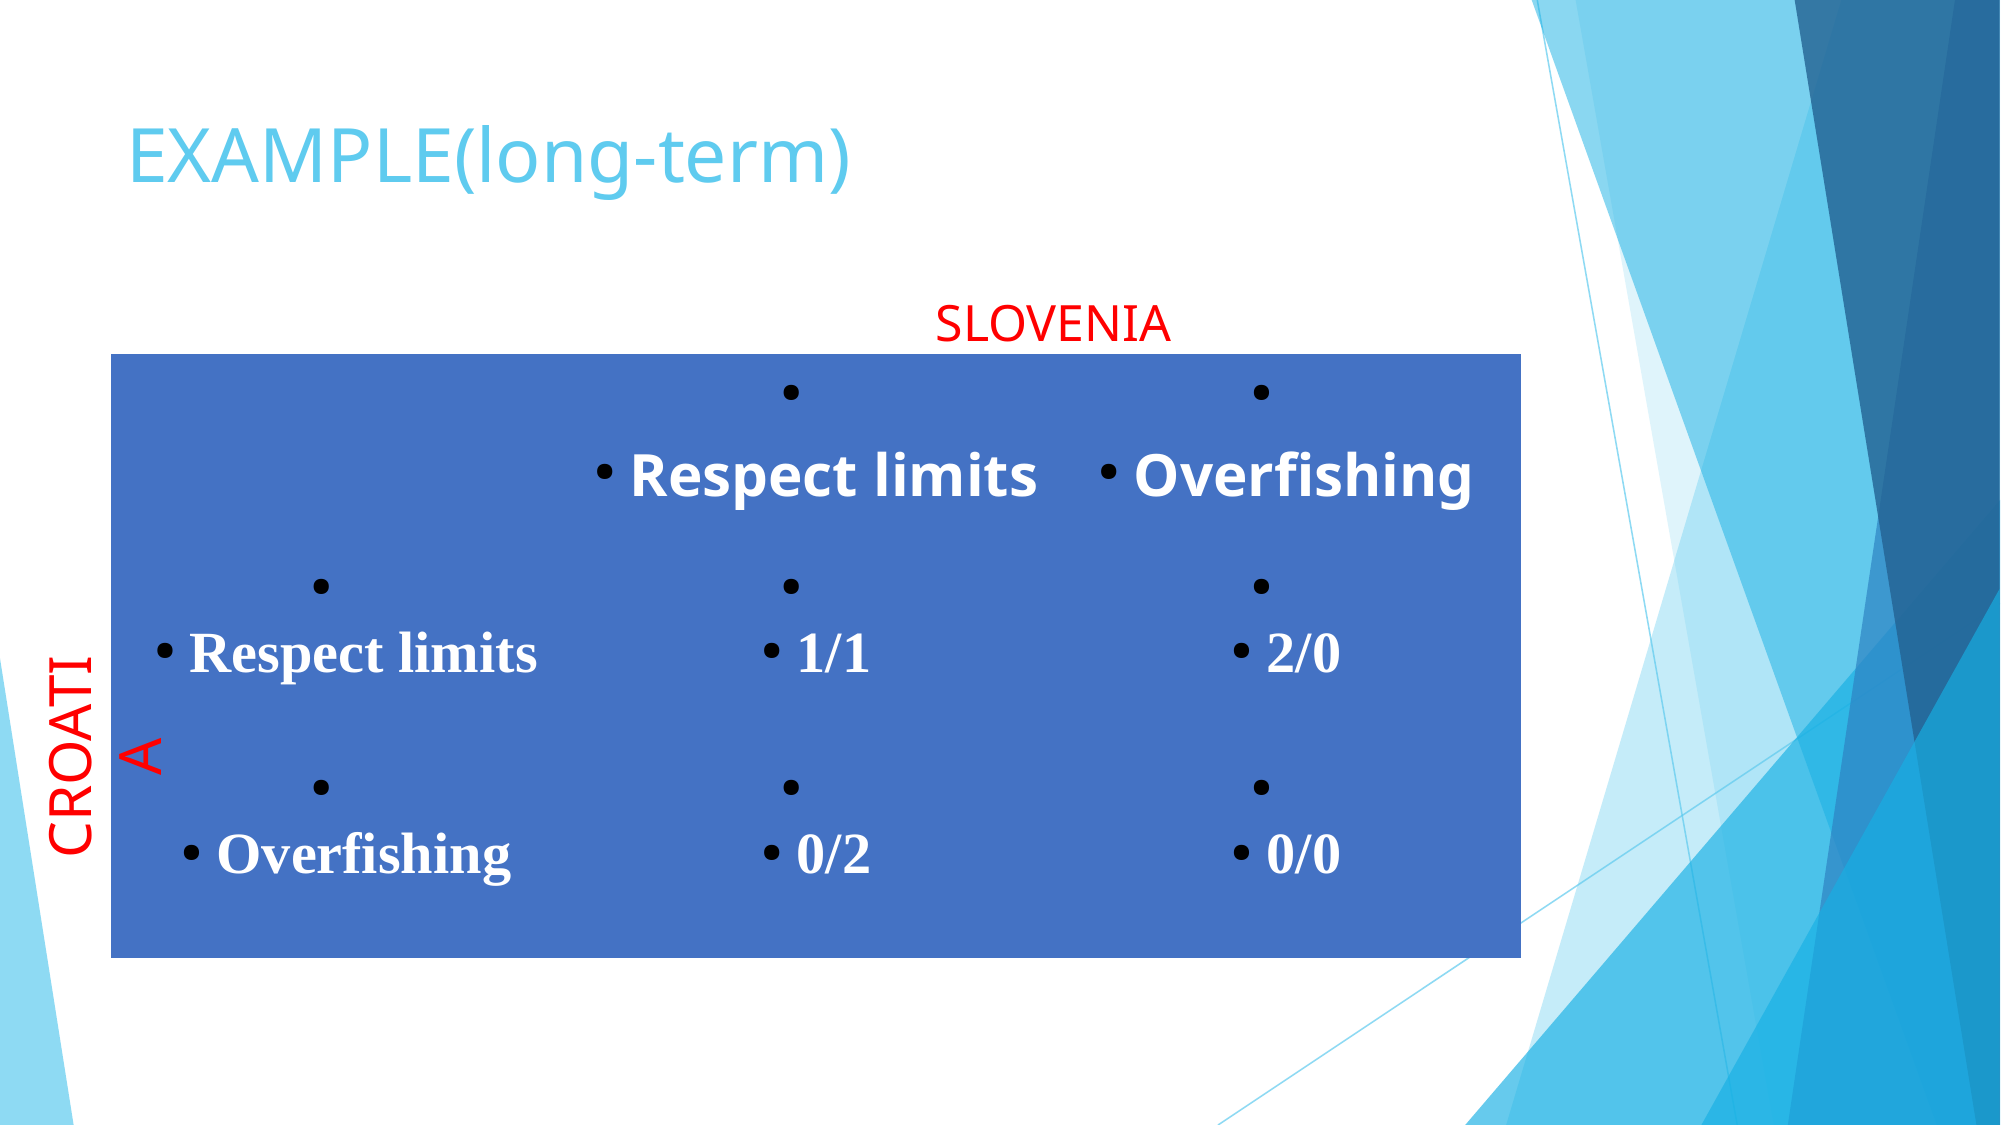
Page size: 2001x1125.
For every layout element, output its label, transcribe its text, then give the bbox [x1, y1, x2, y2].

table_cell Overfishing [111, 757, 581, 958]
table_cell 0/2 [581, 757, 1051, 958]
table_header Overfishing [1051, 354, 1521, 556]
title EXAMPLE(long-term) [111, 99, 1522, 317]
table_cell Respect limits [111, 556, 581, 757]
table_header [111, 354, 581, 556]
table_cell 0/0 [1051, 757, 1521, 958]
text_box SLOVENIA [610, 283, 1497, 360]
text_box CROATIA [25, 623, 112, 890]
table_header Respect limits [581, 354, 1051, 556]
table_cell 1/1 [581, 556, 1051, 757]
table_cell 2/0 [1051, 556, 1521, 757]
